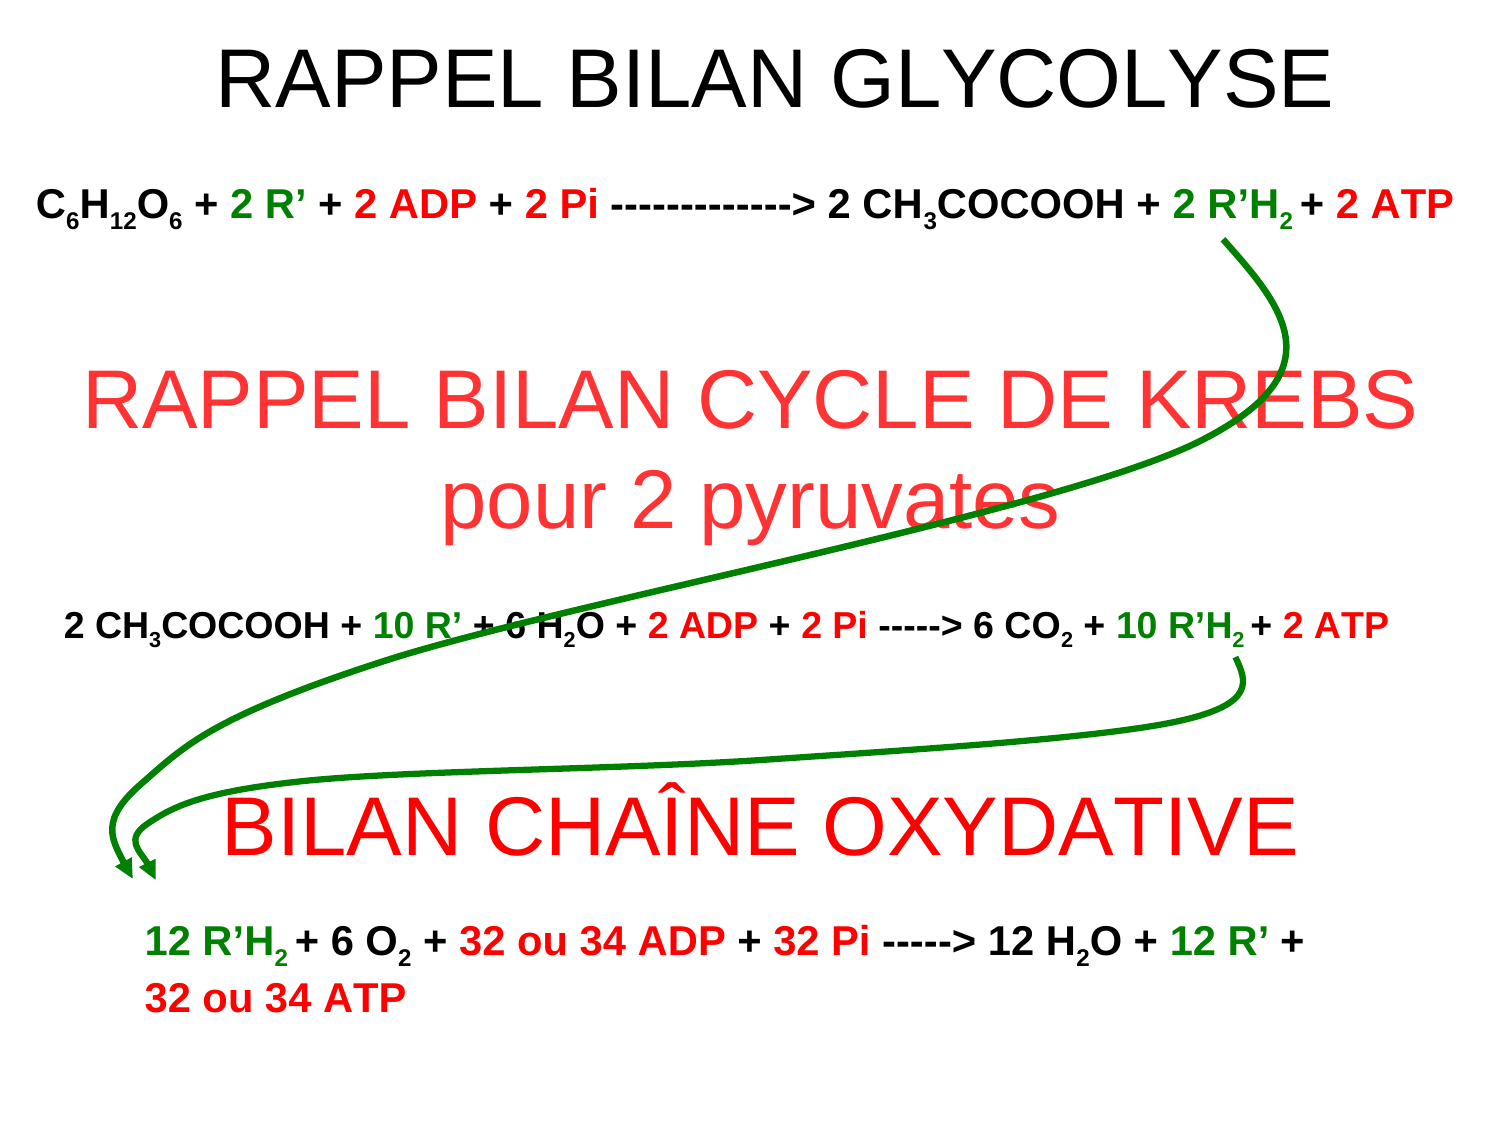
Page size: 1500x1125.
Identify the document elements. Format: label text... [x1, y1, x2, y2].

text_box C6H12O6 + 2 R’ + 2 ADP + 2 Pi -------------> 2 CH3COCOOH + 2 R’H2 + 2 ATP [21, 169, 1469, 242]
text_box RAPPEL BILAN CYCLE DE KREBS pour 2 pyruvates [0, 351, 1282, 539]
text_box BILAN CHAÎNE OXYDATIVE [9, 758, 1500, 887]
text_box 2 CH3COCOOH + 10 R’ + 6 H2O + 2 ADP + 2 Pi -----> 6 CO2 + 10 R’H2 + 2 ATP [402, 592, 1405, 660]
text_box 2 CH3COCOOH + 10 R’ + 6 H2O + 2 ADP + 2 Pi -----> 6 CO2 + 10 R’H2 + 2 ATP [49, 592, 633, 660]
text_box RAPPEL BILAN GLYCOLYSE [24, 10, 1500, 139]
text_box 12 R’H2 + 6 O2 + 32 ou 34 ADP + 32 Pi -----> 12 H2O + 12 R’ + 32 ou 34 ATP [129, 906, 1354, 1029]
text_box RAPPEL BILAN CYCLE DE KREBS pour 2 pyruvates [895, 351, 1500, 539]
